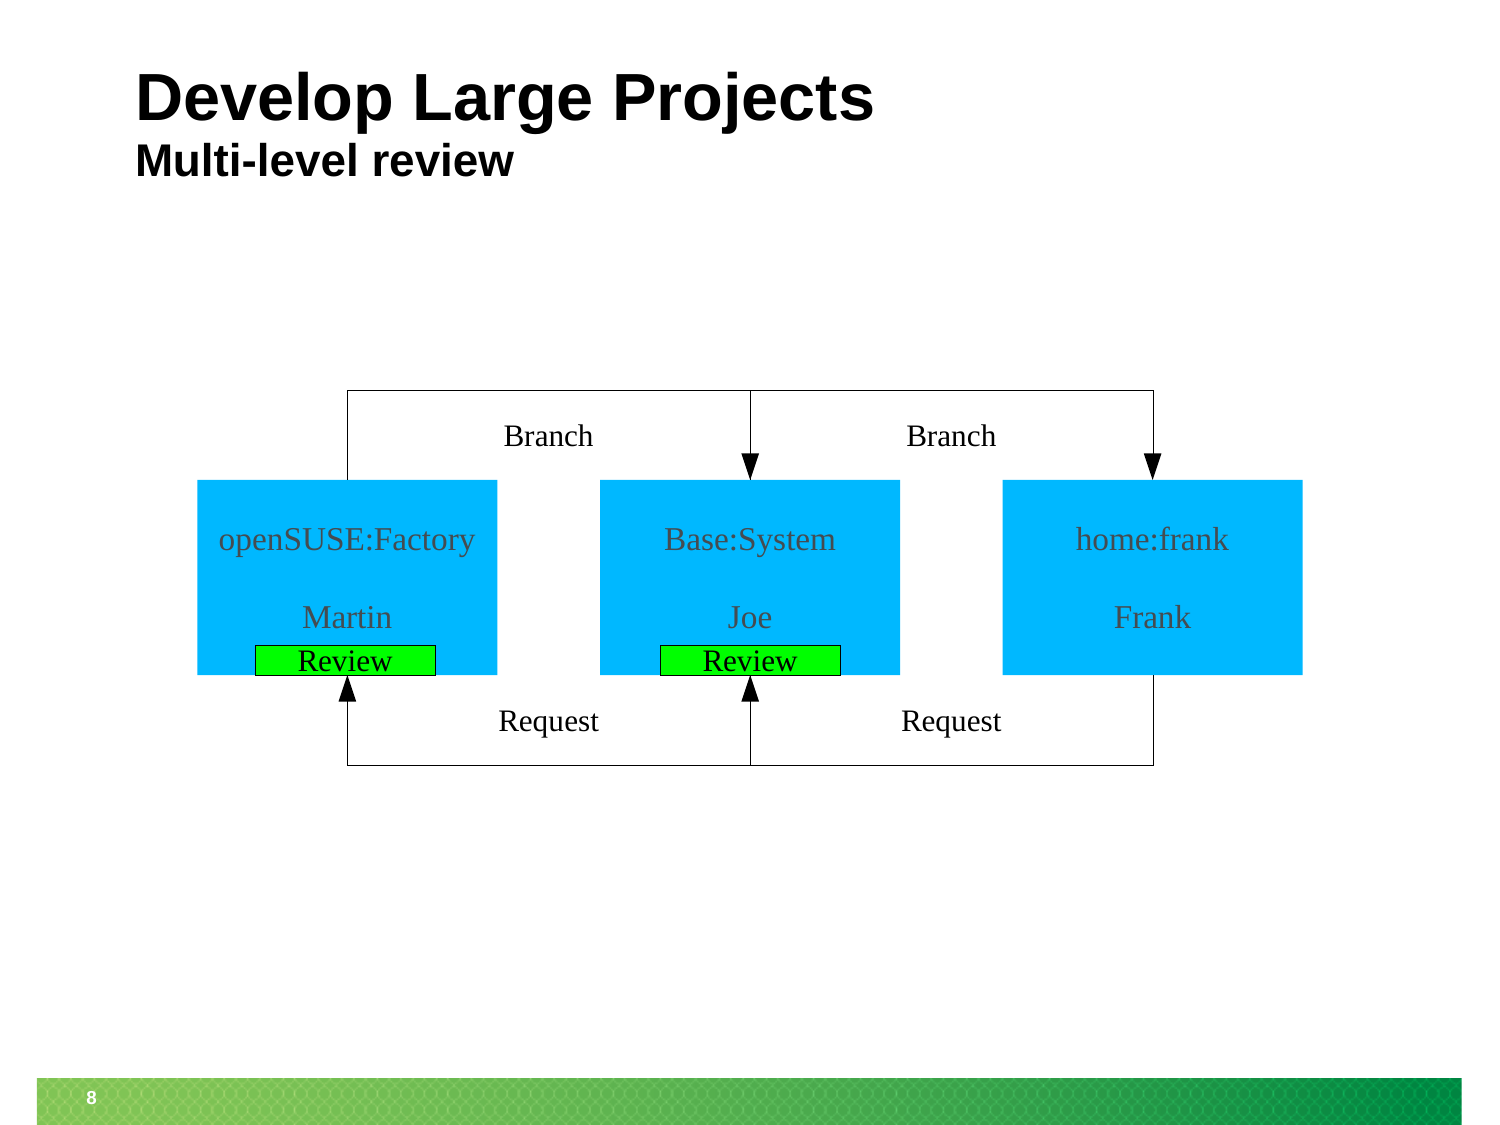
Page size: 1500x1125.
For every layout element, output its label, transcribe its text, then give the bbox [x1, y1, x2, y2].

picture [36, 1078, 1462, 1125]
text_box openSUSE:Factory Martin [197, 479, 498, 676]
title Develop Large Projects Multi-level review [135, 41, 1372, 204]
text_box Review [660, 645, 841, 676]
text_box home:frank Frank [1002, 479, 1303, 676]
text_box Base:System Joe [600, 479, 901, 676]
text_box Review [255, 645, 436, 676]
